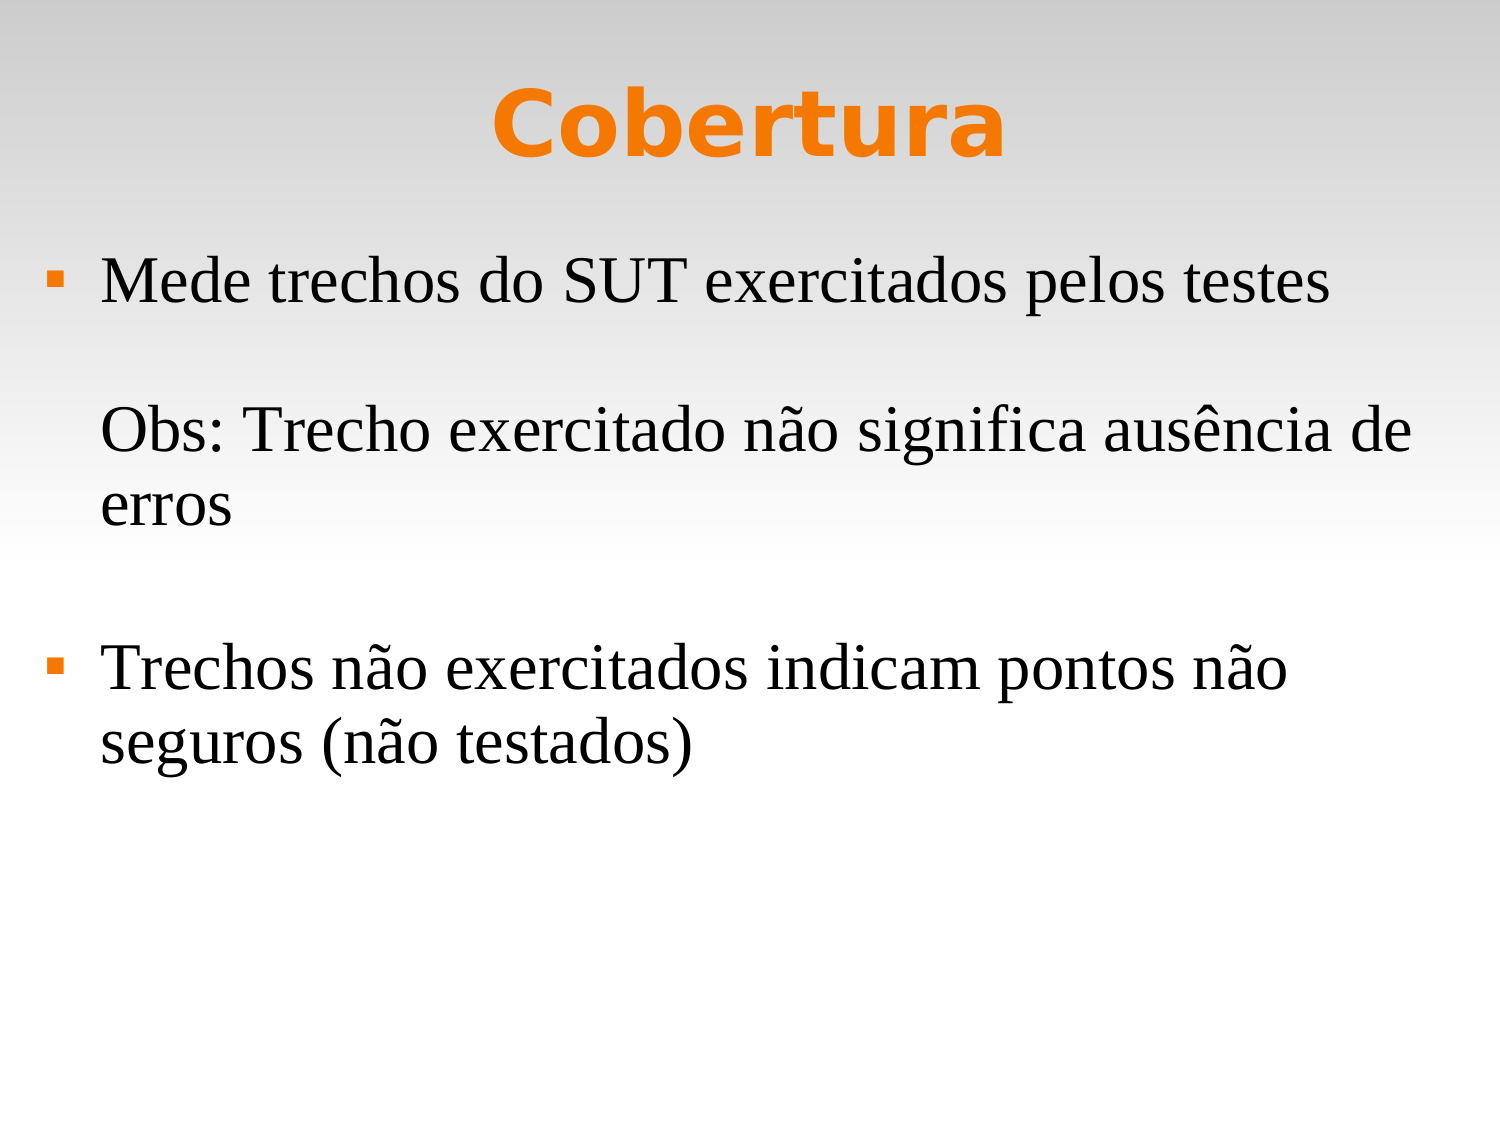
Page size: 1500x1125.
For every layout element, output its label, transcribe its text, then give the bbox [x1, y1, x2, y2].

title Cobertura [29, 30, 1471, 219]
list Mede trechos do SUT exercitados pelos testes Obs: Trecho exercitado não significa ausência de erros Trechos não exercitados indicam pontos não seguros (não testados) [29, 243, 1471, 1077]
